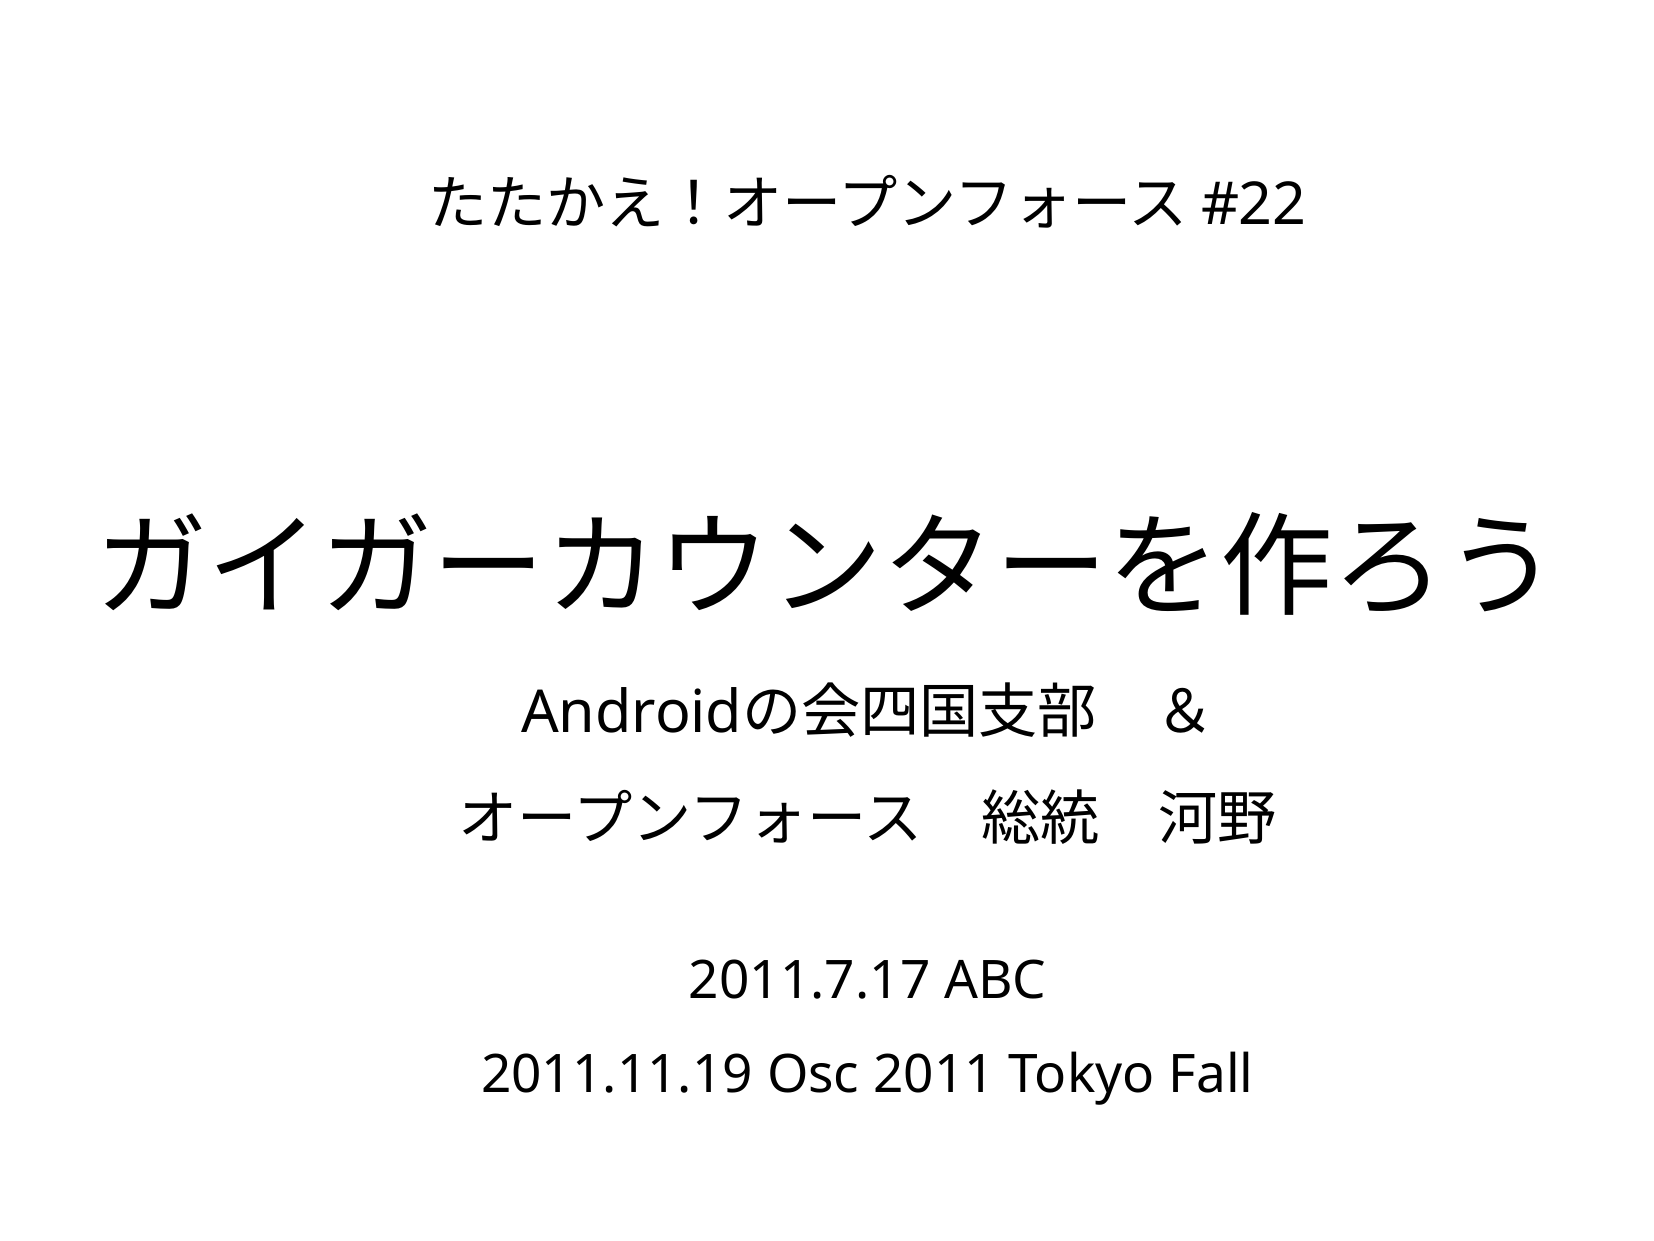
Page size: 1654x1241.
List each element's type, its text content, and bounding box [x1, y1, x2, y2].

list たたかえ！オープンフォース #22 Androidの会四国支部 ＆ オープンフォース 総統 河野 2011.7.17 ABC 2011.11.19 Osc 2011 Tokyo Fall [164, 156, 1571, 1109]
title ガイガーカウンターを作ろう [82, 427, 164, 688]
